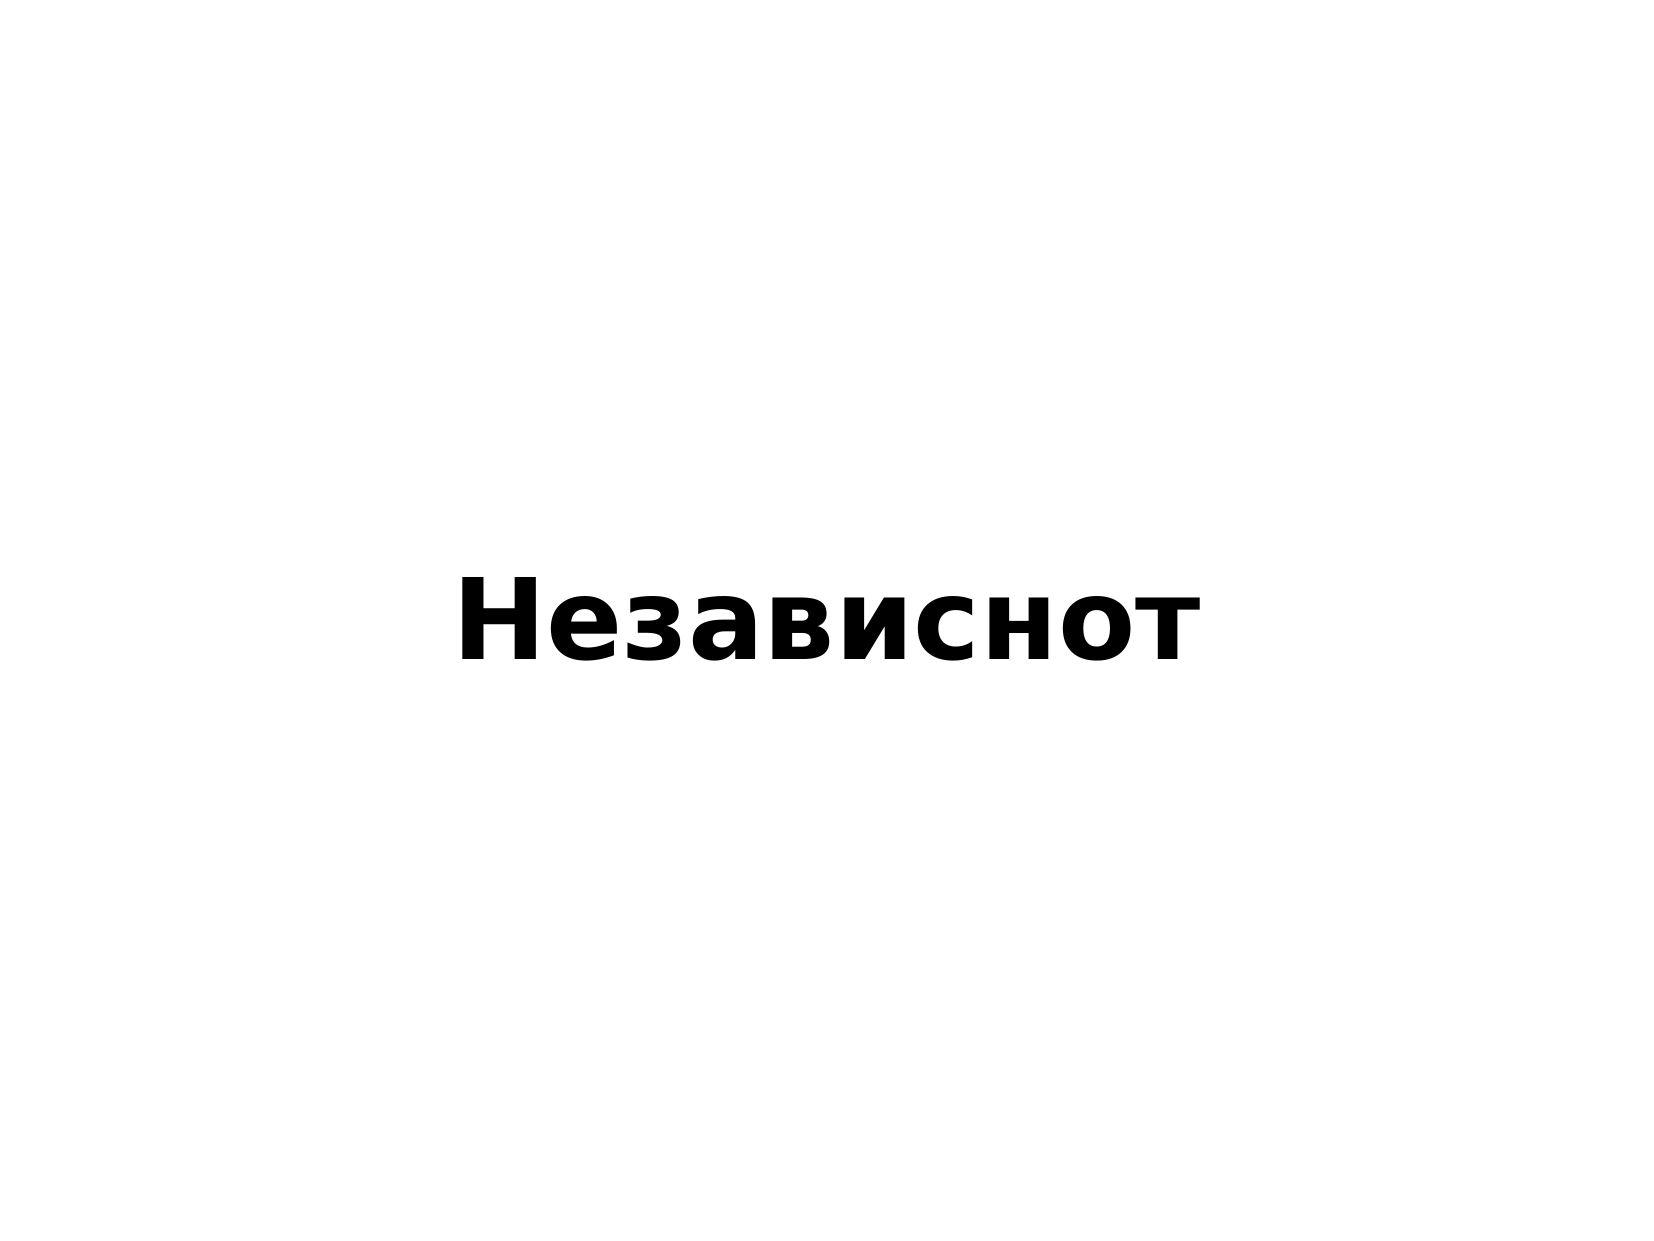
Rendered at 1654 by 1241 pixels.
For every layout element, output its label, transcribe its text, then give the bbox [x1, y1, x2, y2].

subtitle Независнот [0, 0, 1654, 1241]
